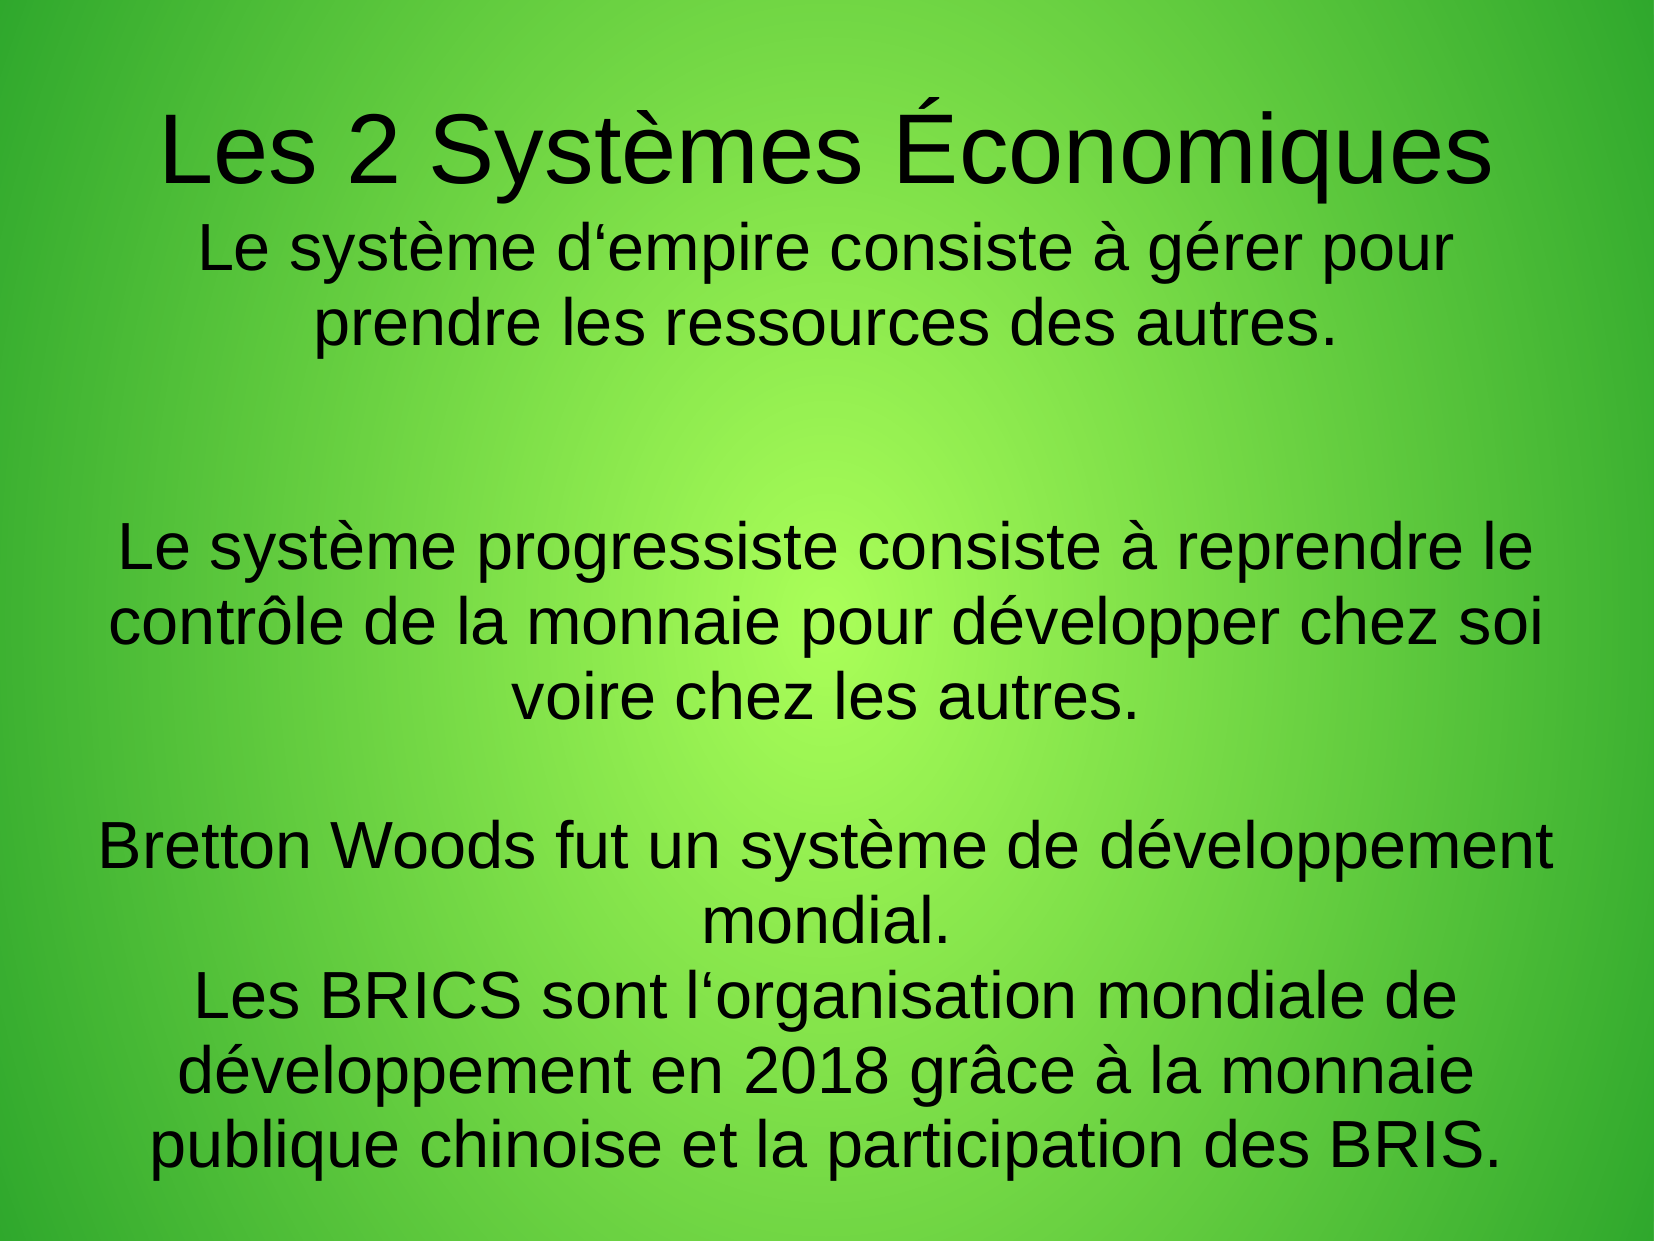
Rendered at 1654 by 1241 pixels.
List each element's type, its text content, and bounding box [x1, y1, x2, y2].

subtitle Le système d‘empire consiste à gérer pour prendre les ressources des autres. Le système progressiste consiste à reprendre le contrôle de la monnaie pour développer chez soi voire chez les autres. Bretton Woods fut un système de développement mondial. Les BRICS sont l‘organisation mondiale de développement en 2018 grâce à la monnaie publique chinoise et la participation des BRIS. [82, 135, 1571, 1183]
title Les 2 Systèmes Économiques [82, 47, 1571, 135]
